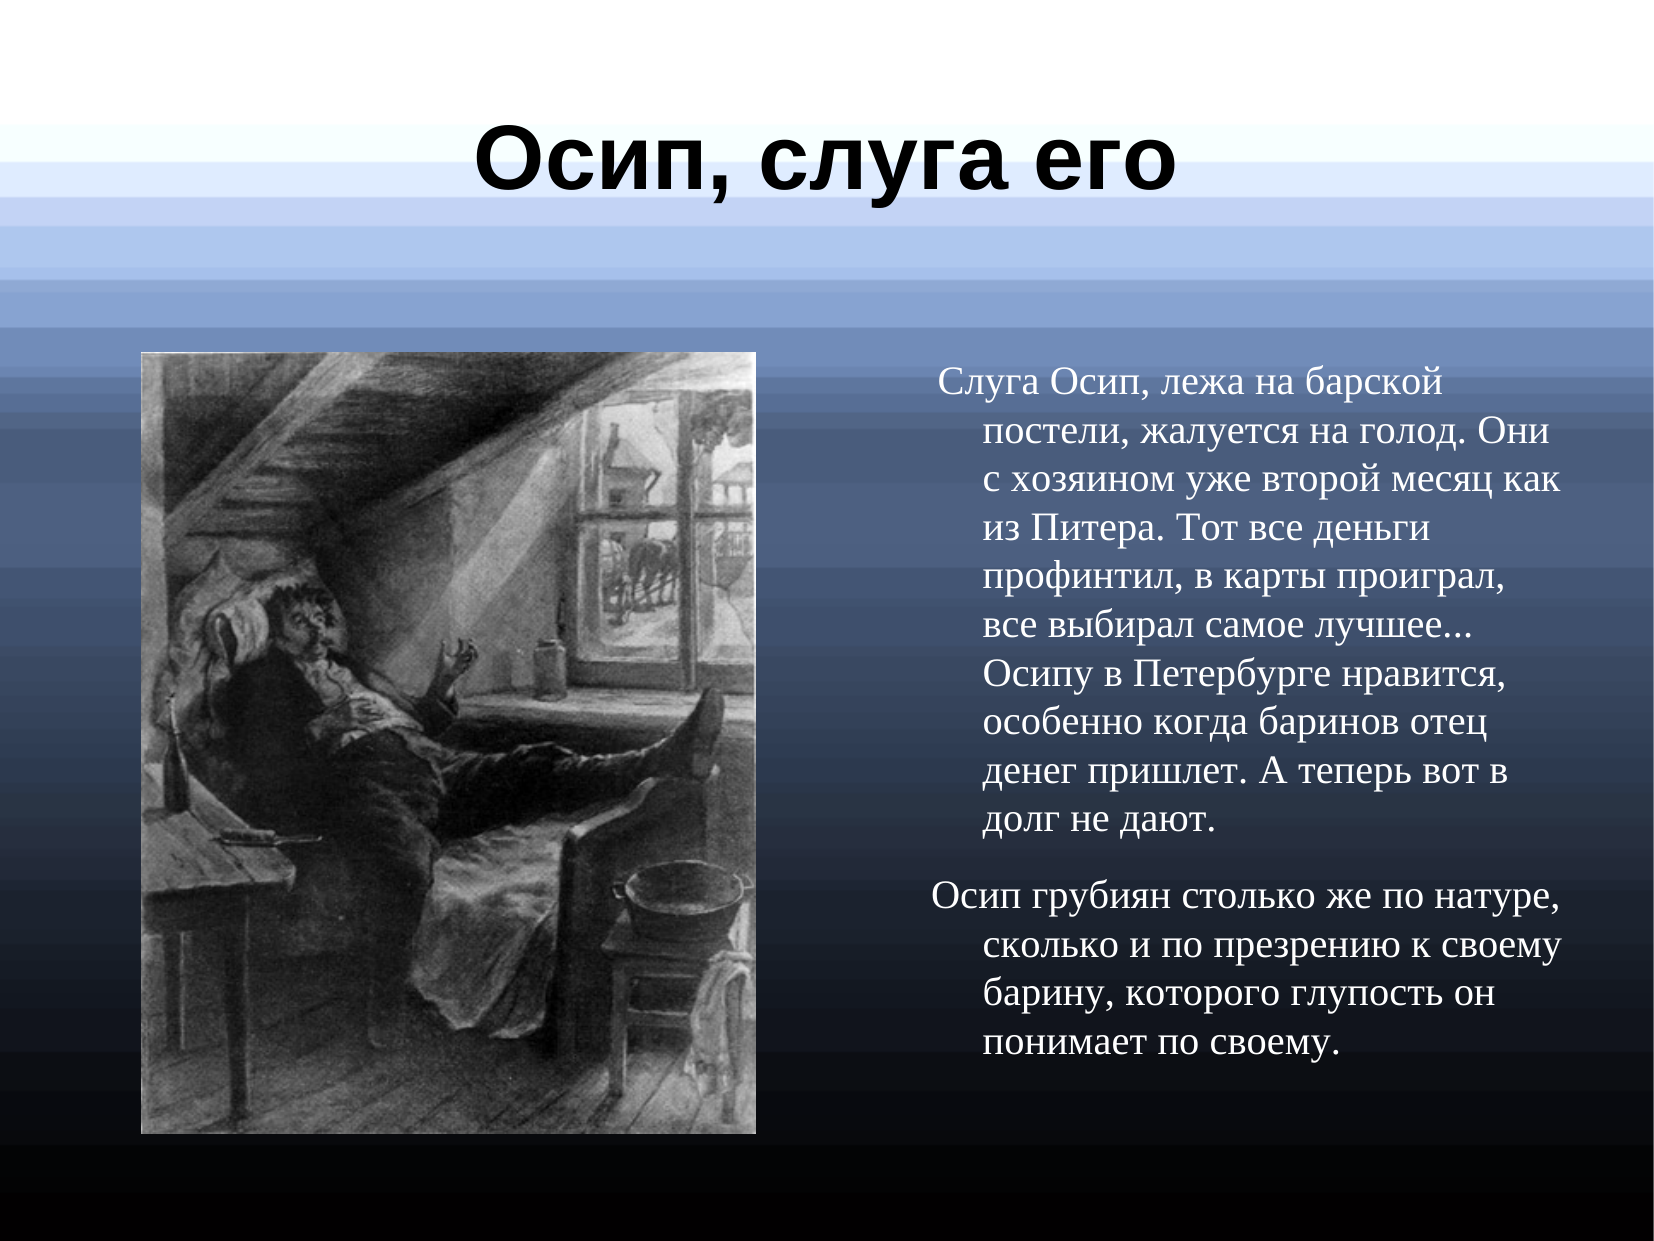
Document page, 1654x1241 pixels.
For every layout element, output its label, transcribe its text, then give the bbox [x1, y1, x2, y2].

list Слуга Осип, лежа на барской постели, жалуется на голод. Они с хозяином уже второй месяц как из Питера. Тот все деньги профинтил, в карты проиграл, все выбирал самое лучшее... Осипу в Петербурге нравится, особенно когда баринов отец денег пришлет. А теперь вот в долг не дают. Осип грубиян столько же по натуре, сколько и по презрению к своему барину, которого глупость он понимает по своему. [845, 354, 1572, 1074]
title Осип, слуга его [82, 49, 1571, 257]
picture [141, 352, 756, 1134]
